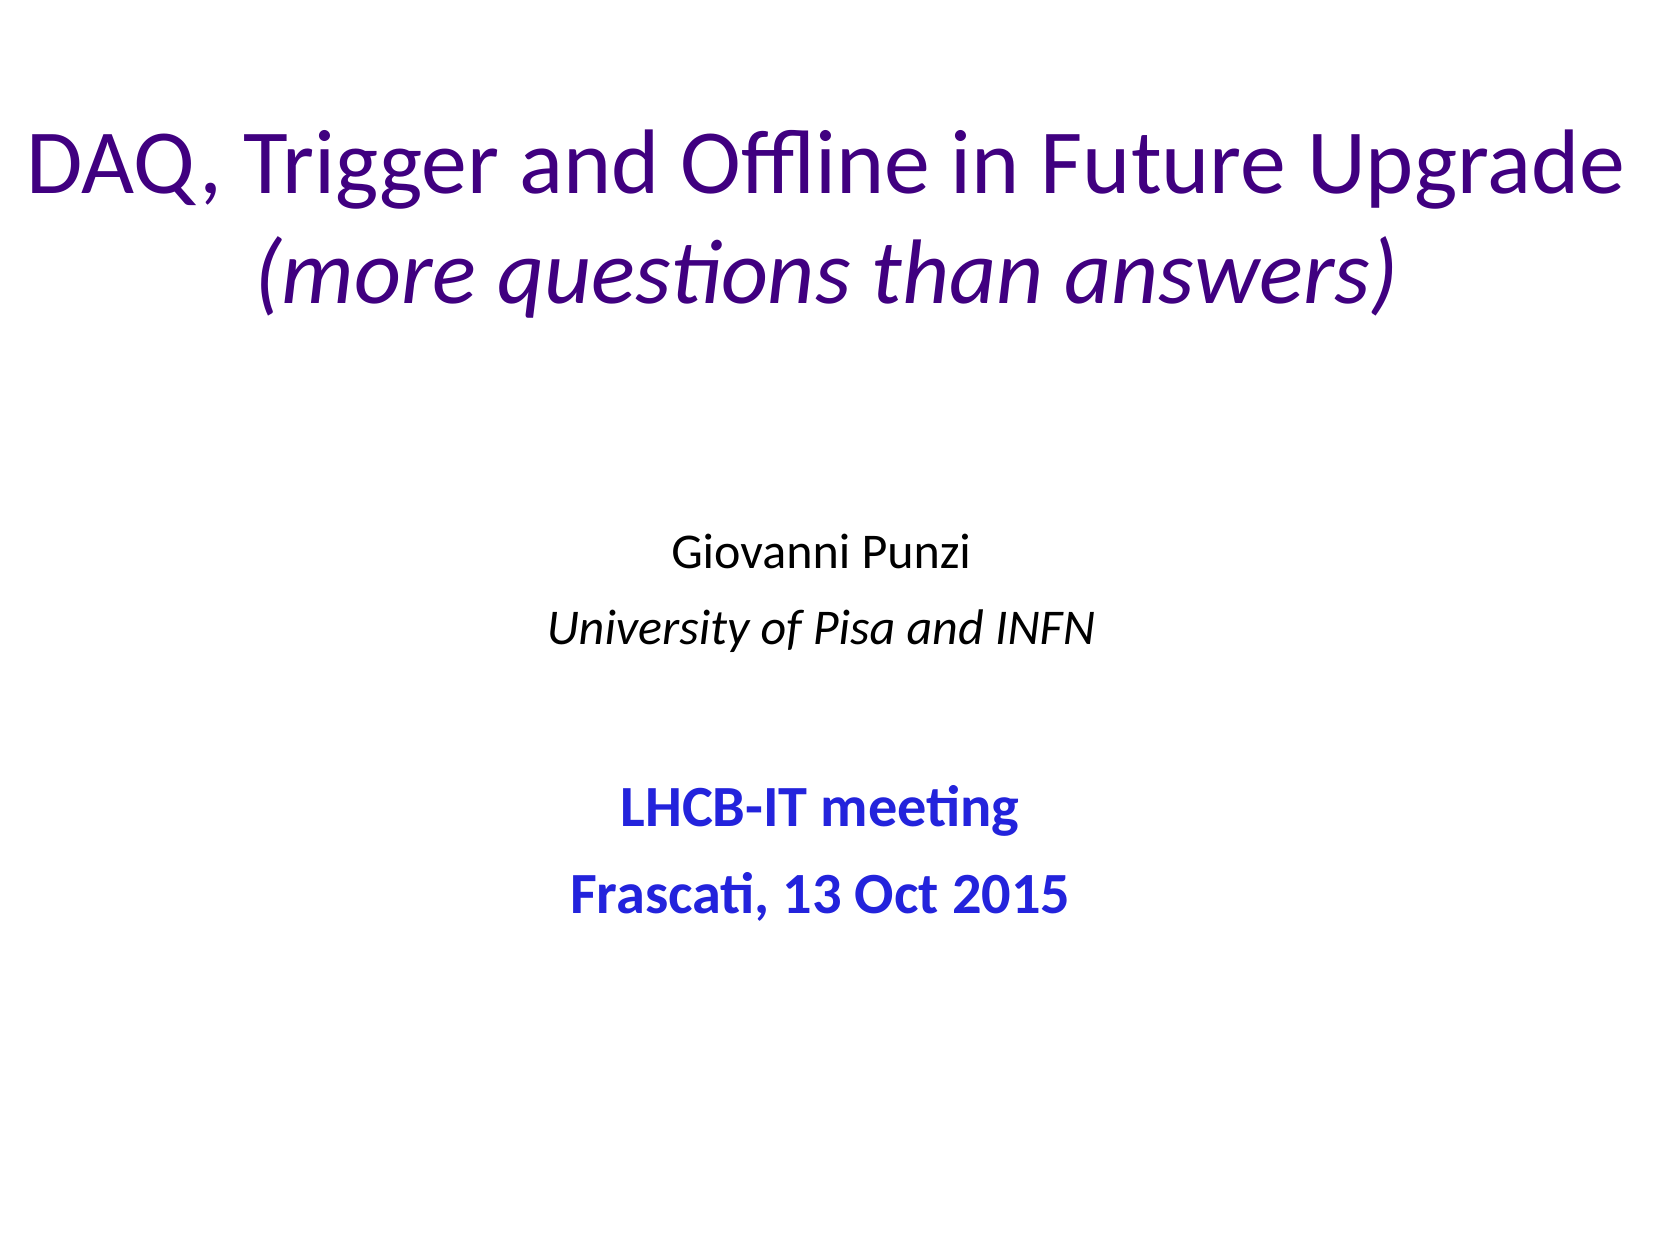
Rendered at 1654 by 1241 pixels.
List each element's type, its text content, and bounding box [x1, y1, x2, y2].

title DAQ, Trigger and Offline in Future Upgrade (more questions than answers) [0, 108, 1654, 316]
subtitle Giovanni Punzi University of Pisa and INFN LHCB-IT meeting Frascati, 13 Oct 2015 [76, 296, 1565, 1147]
